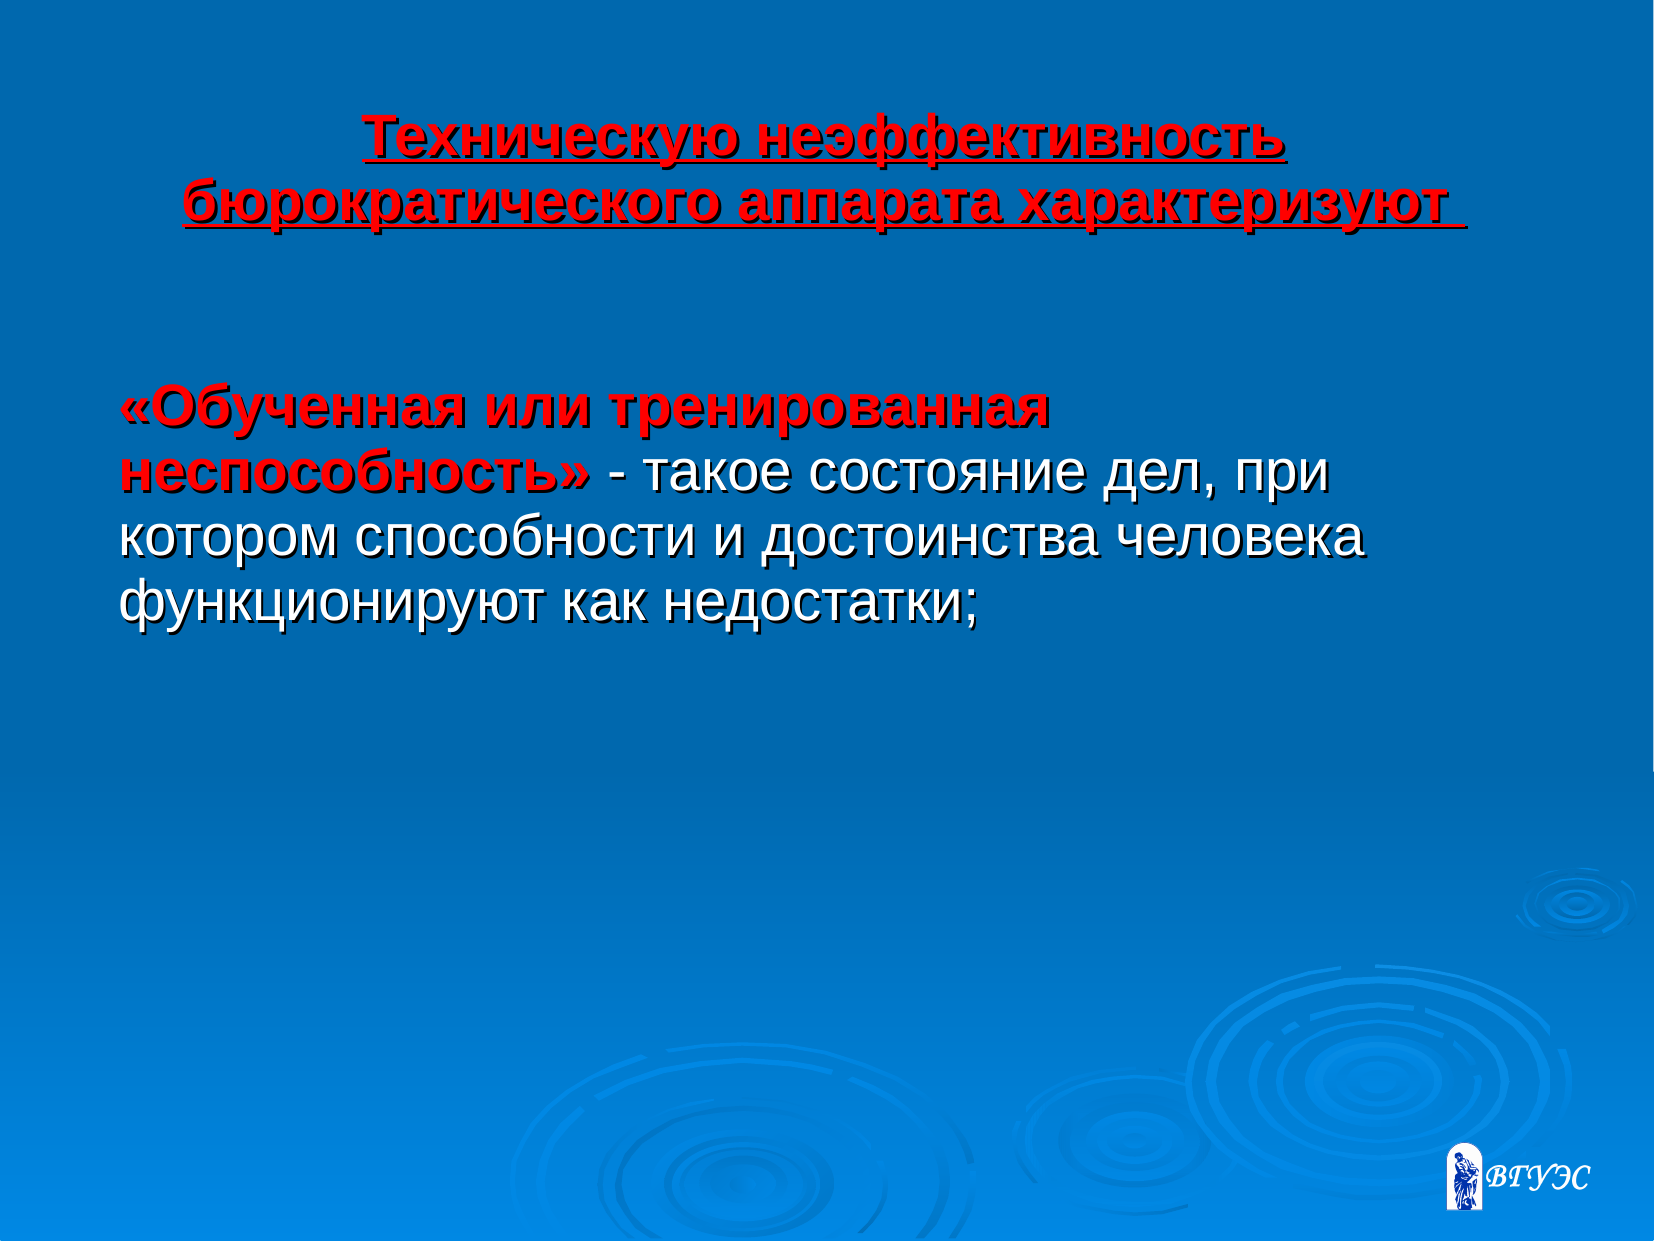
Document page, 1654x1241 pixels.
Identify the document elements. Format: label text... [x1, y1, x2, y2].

title Техническую неэффективность бюрократического аппарата характеризуют [118, 10, 1530, 295]
picture [1446, 1142, 1592, 1211]
list «Обученная или тренированная неспособность» - такое состояние дел, при котором способности и достоинства человека функционируют как недостатки; [118, 295, 1536, 1109]
